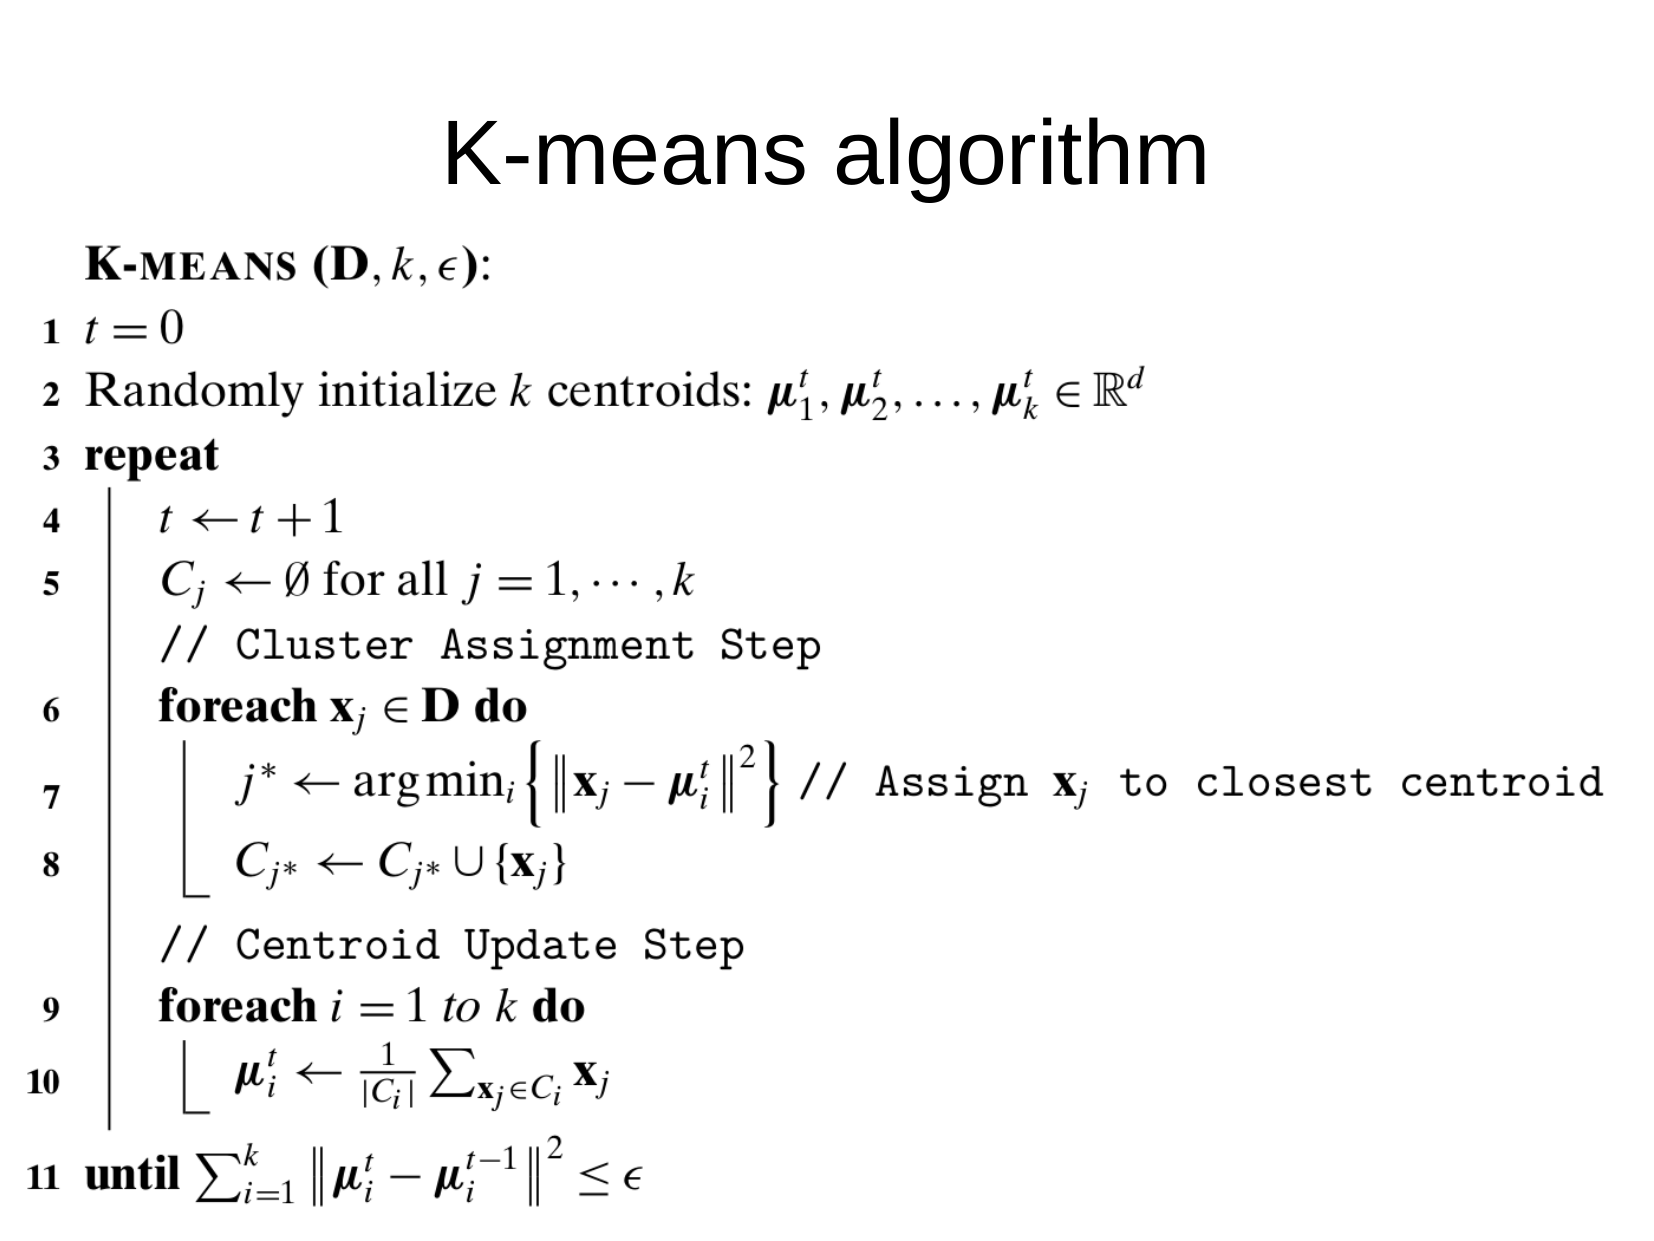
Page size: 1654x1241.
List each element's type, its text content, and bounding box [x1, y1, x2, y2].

title K-means algorithm [82, 49, 1571, 217]
picture [24, 217, 1634, 1221]
